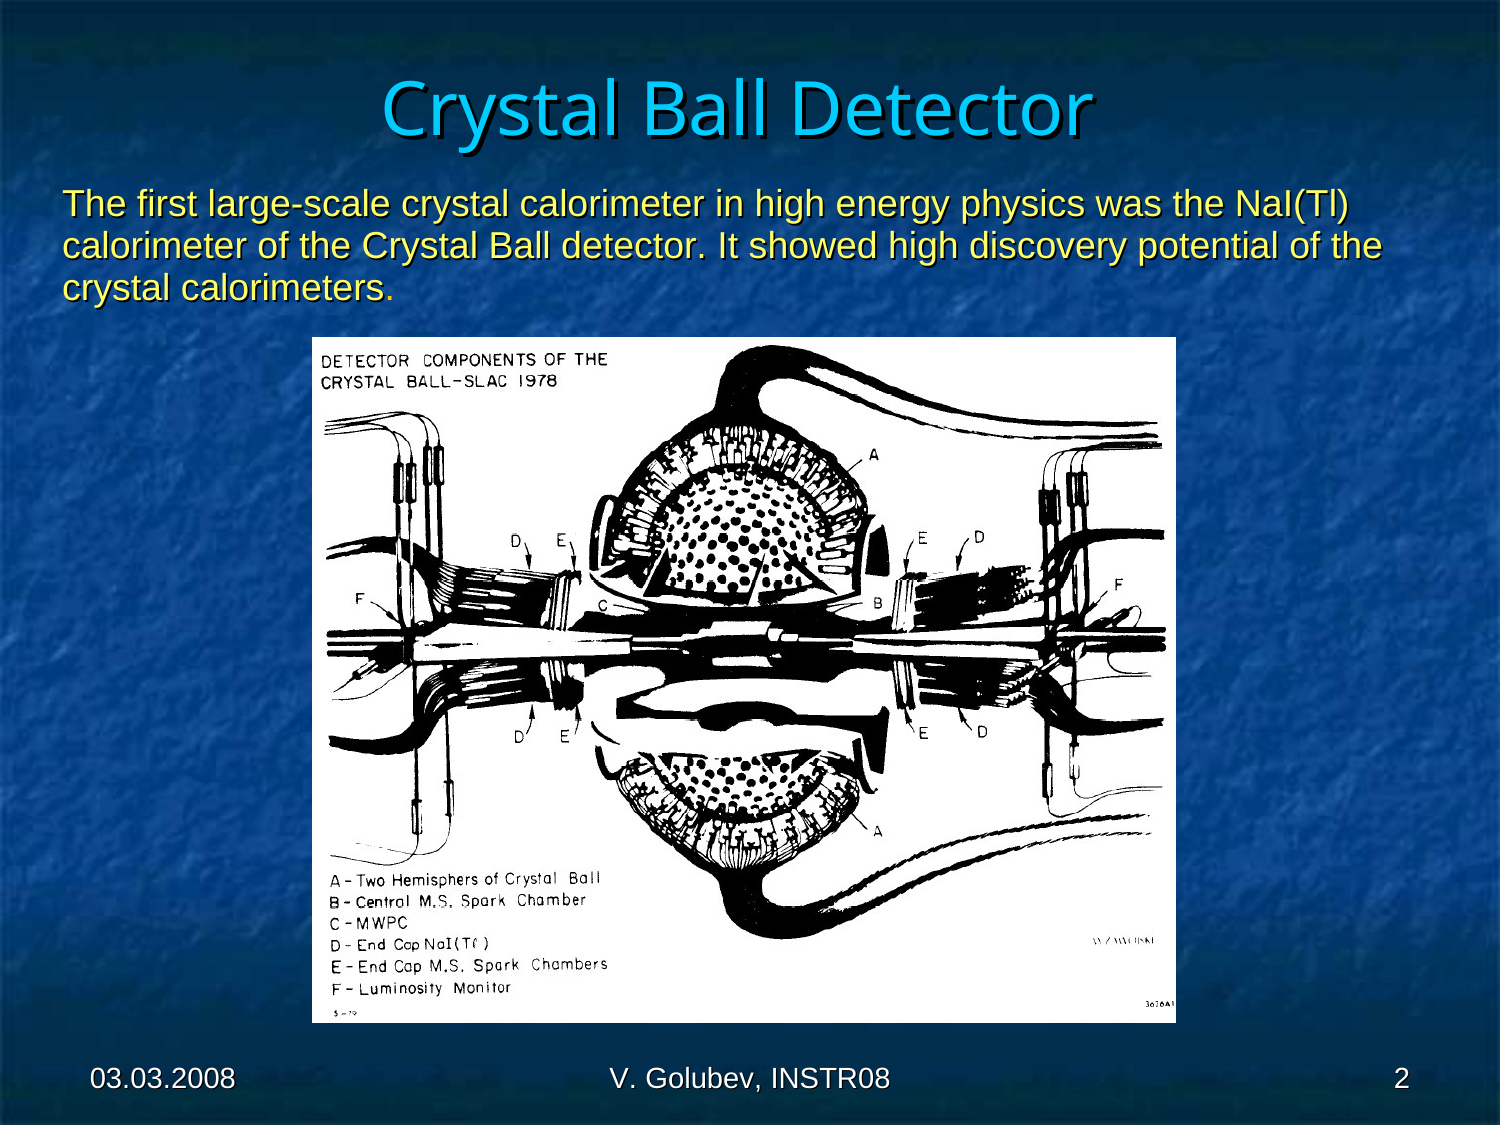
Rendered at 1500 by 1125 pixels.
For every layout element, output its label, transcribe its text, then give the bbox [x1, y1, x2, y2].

picture [225, 1079, 231, 1086]
picture [713, 1075, 718, 1086]
picture [0, 0, 1500, 1125]
picture [192, 1071, 199, 1086]
picture [673, 1075, 680, 1086]
picture [208, 1071, 215, 1086]
picture [95, 1071, 101, 1086]
picture [784, 1074, 789, 1083]
picture [135, 1071, 142, 1086]
picture [843, 1071, 852, 1078]
picture [863, 1071, 870, 1086]
text_box The first large-scale crystal calorimeter in high energy physics was the NaI(Tl) calorimeter of the Crystal Ball detector. It showed high discovery potential of the crystal calorimeters. [47, 174, 1451, 317]
title Crystal Ball Detector [62, 37, 1413, 174]
